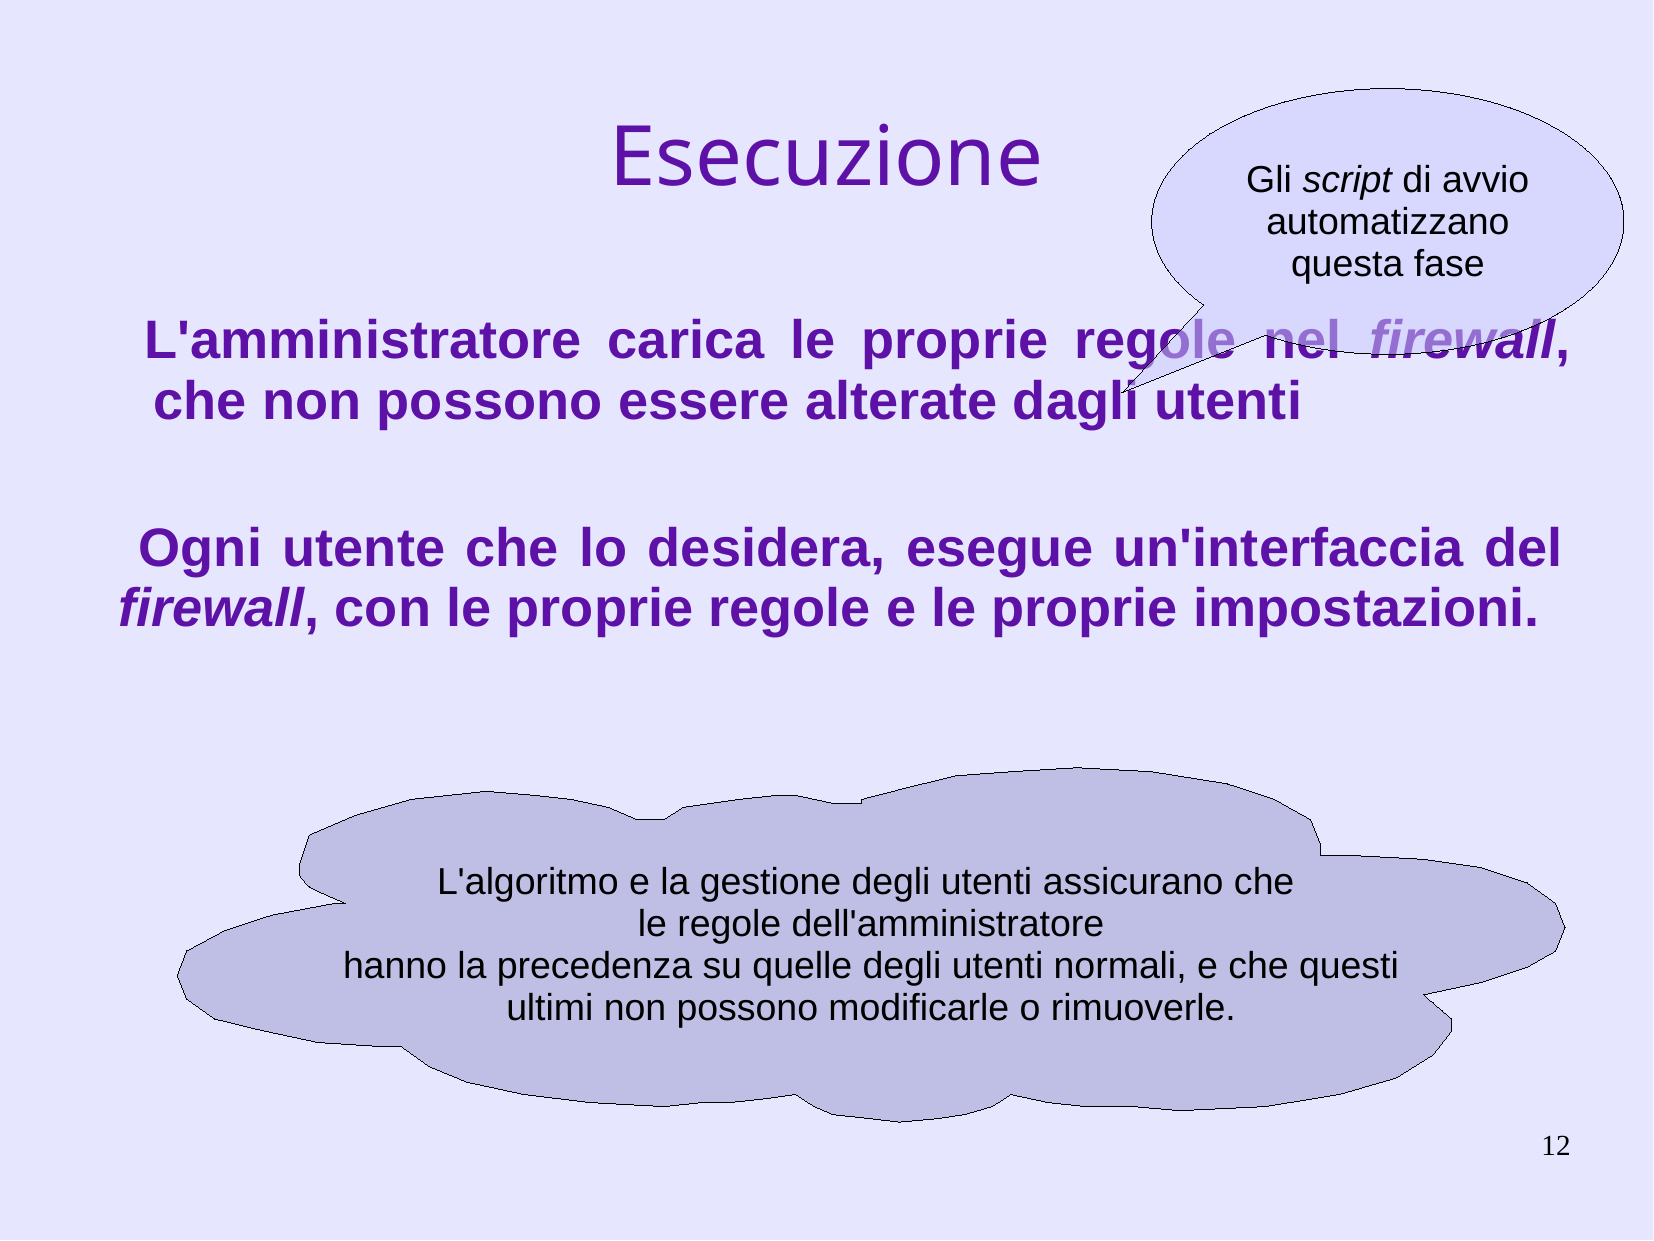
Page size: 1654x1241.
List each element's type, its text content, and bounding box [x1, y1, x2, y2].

text_box Ogni utente che lo desidera, esegue un'interfaccia del firewall, con le proprie regole e le proprie impostazioni. [118, 504, 1565, 651]
text_box Gli script di avvio automatizzano questa fase [1121, 88, 1624, 393]
text_box L'algoritmo e la gestione degli utenti assicurano che le regole dell'amministratore hanno la precedenza su quelle degli utenti normali, e che questi ultimi non possono modificarle o rimuoverle. [177, 767, 1566, 1123]
subtitle L'amministratore carica le proprie regole nel firewall, che non possono essere alterate dagli utenti [82, 297, 1571, 443]
title Esecuzione [82, 49, 1571, 257]
